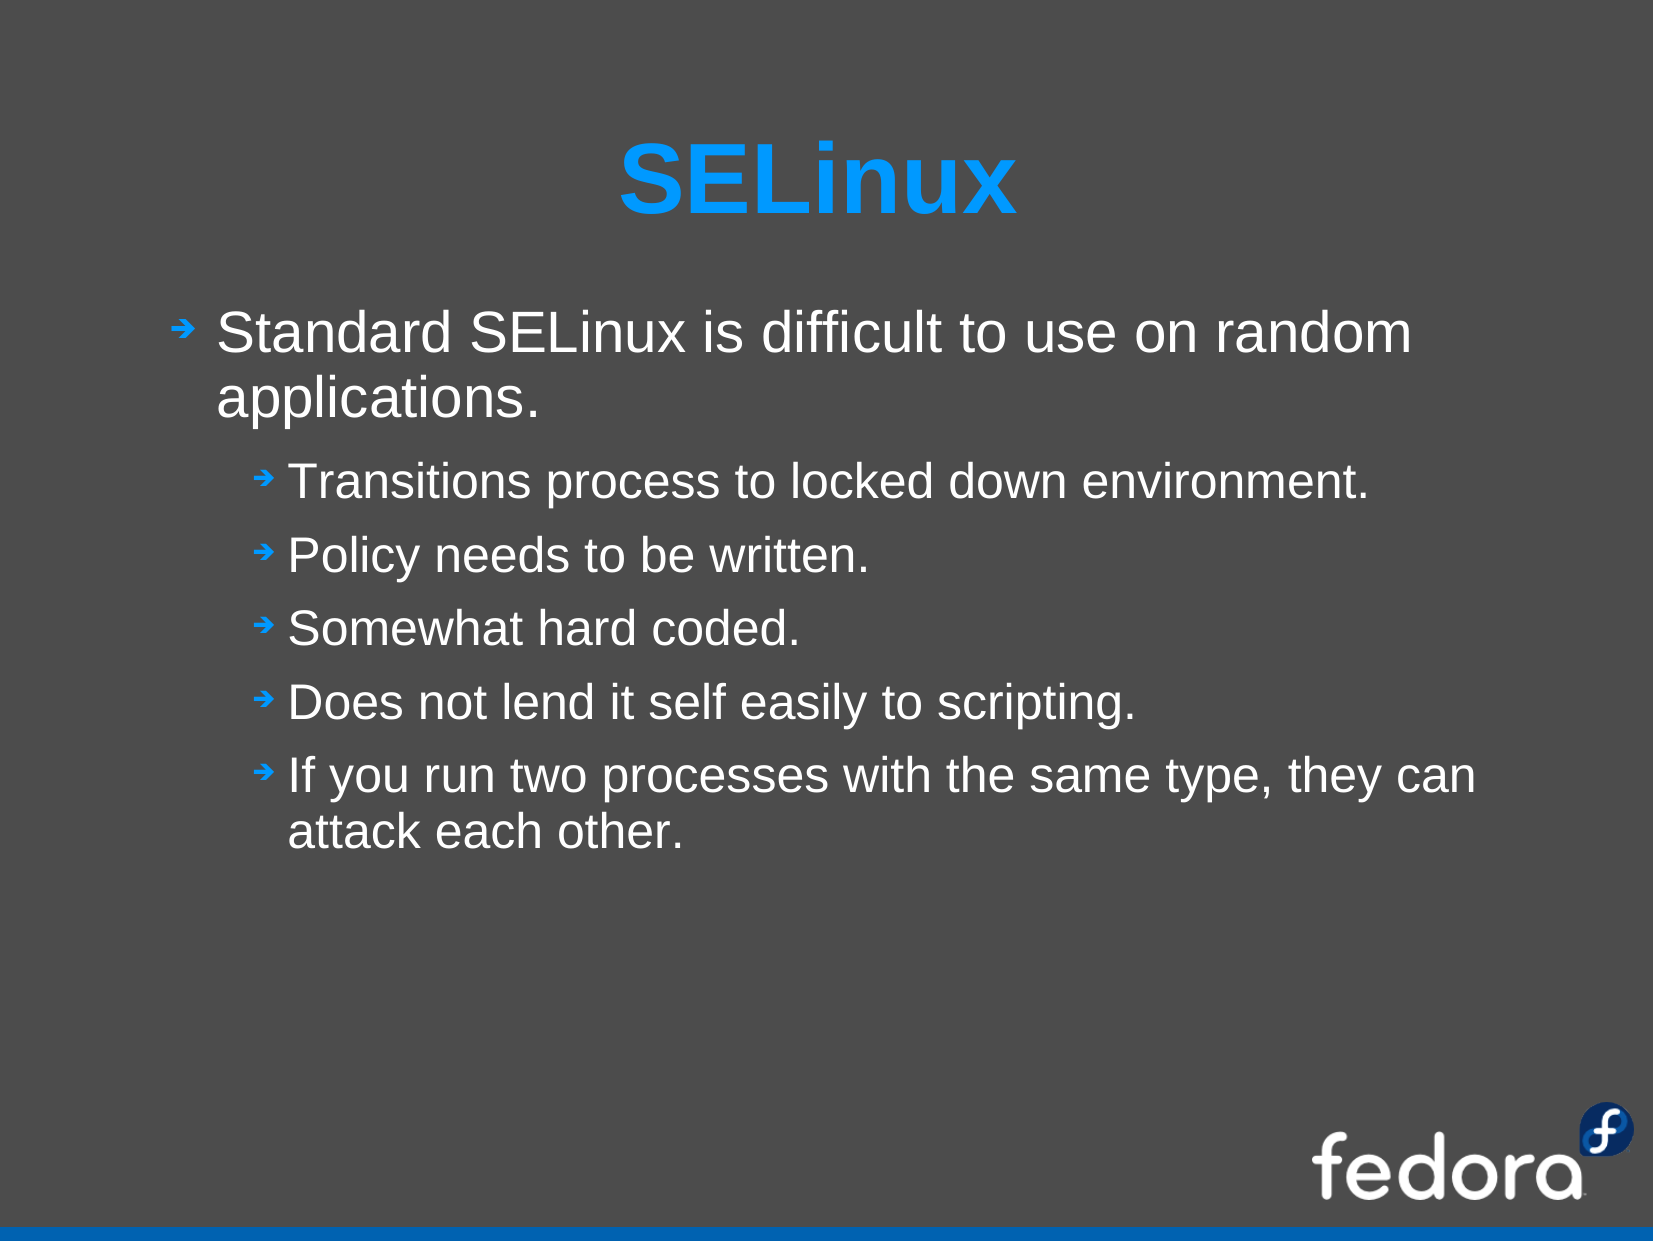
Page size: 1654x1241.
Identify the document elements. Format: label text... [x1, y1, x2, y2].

picture [1312, 1102, 1634, 1200]
list Standard SELinux is difficult to use on random applications. Transitions process to locked down environment. Policy needs to be written. Somewhat hard coded. Does not lend it self easily to scripting. If you run two processes with the same type, they can attack each other. [74, 300, 1575, 1067]
title SELinux [112, 82, 1524, 275]
